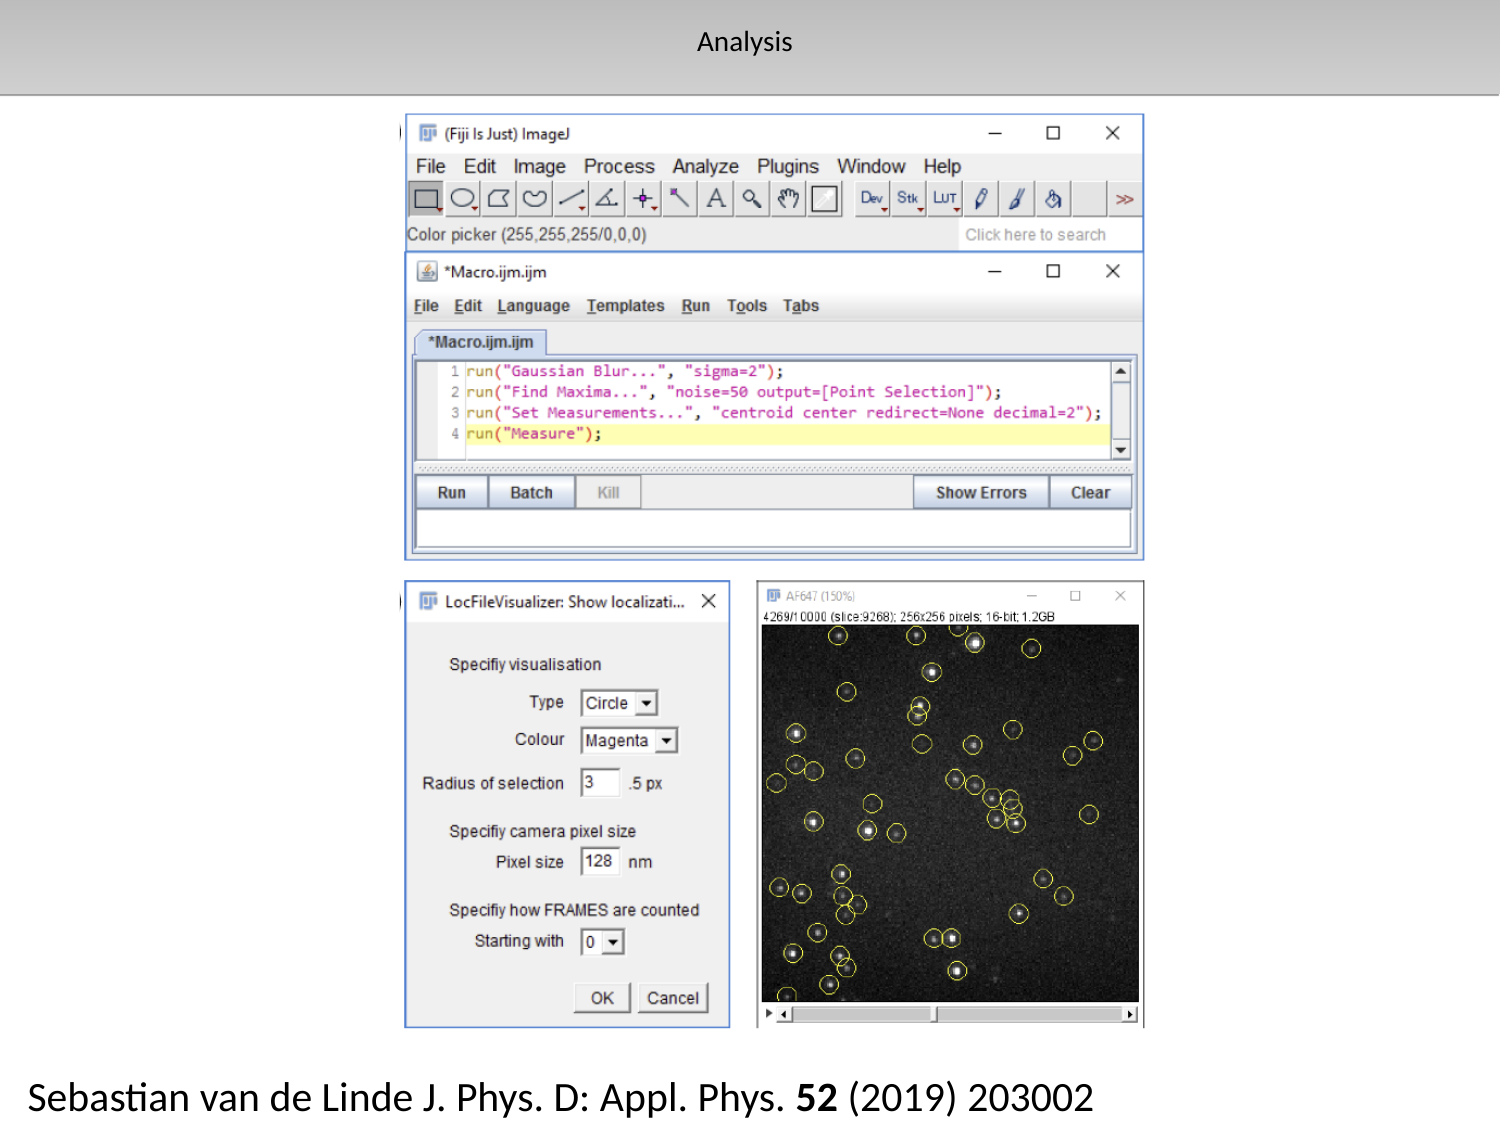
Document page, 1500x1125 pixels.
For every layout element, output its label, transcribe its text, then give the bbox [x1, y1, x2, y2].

picture [399, 106, 1150, 1050]
list Sebastian van de Linde J. Phys. D: Appl. Phys. 52 (2019) 203002 [12, 1062, 1201, 1125]
text_box Analysis [0, 0, 1500, 95]
